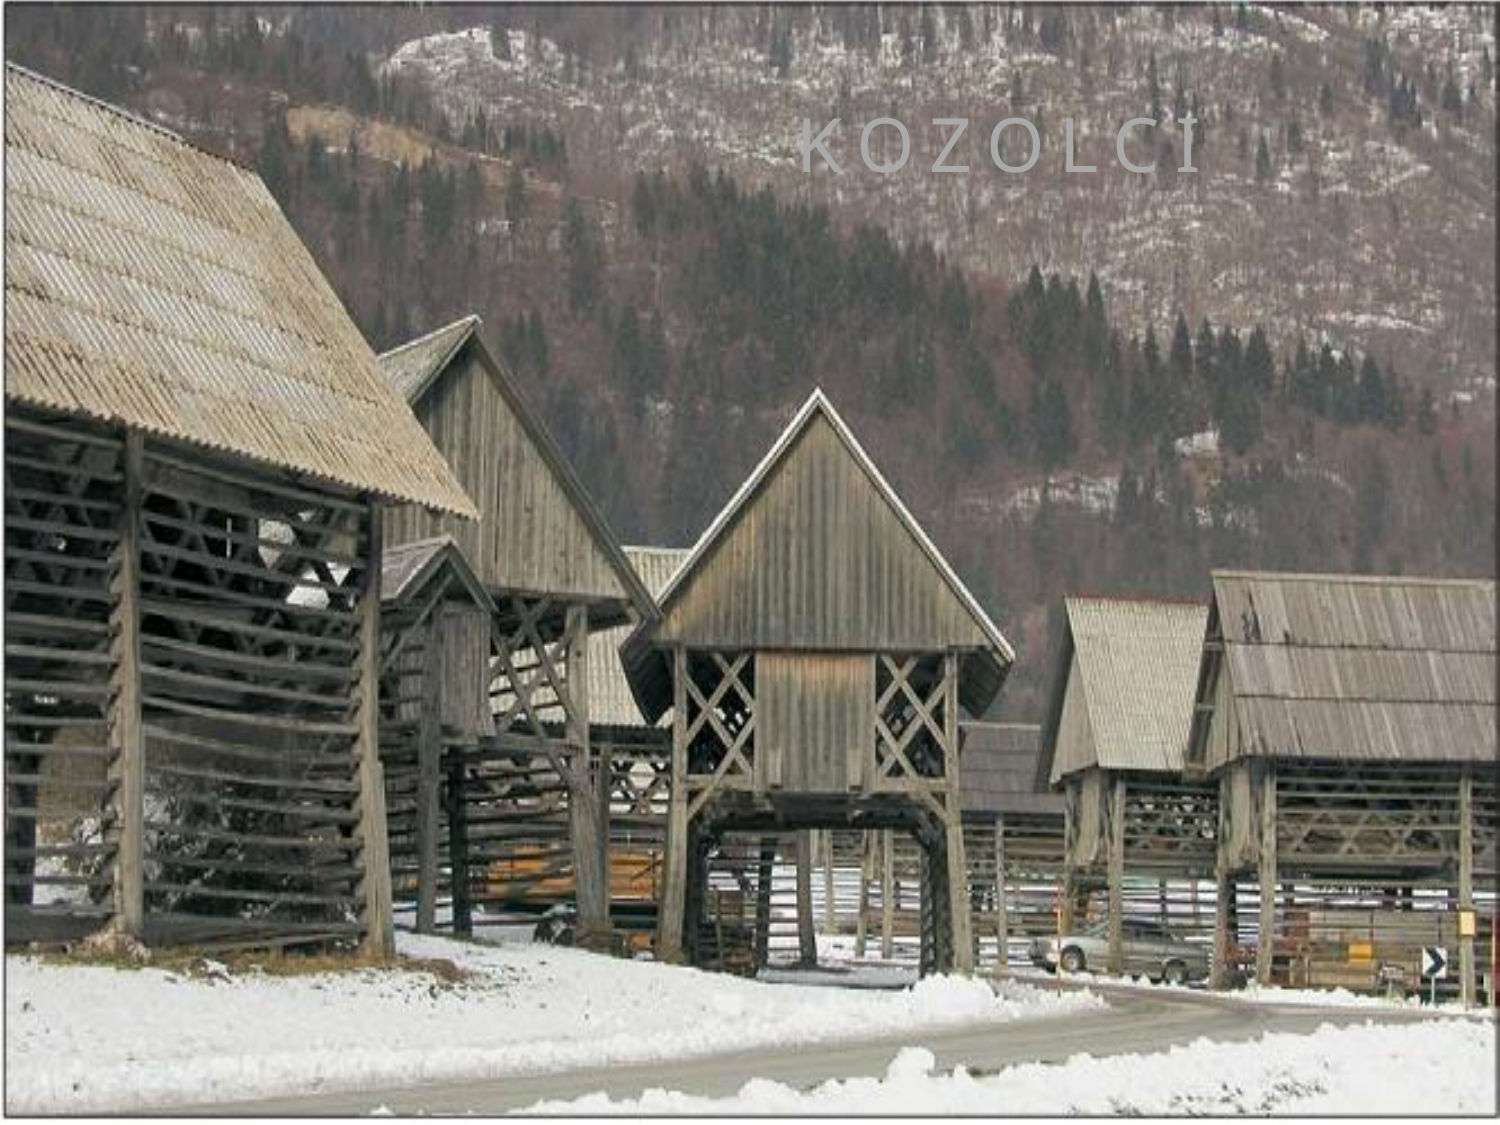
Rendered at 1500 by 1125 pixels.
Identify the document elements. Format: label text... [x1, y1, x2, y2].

text_box KOZOLCI [738, 90, 1260, 232]
picture [0, 0, 1500, 1125]
